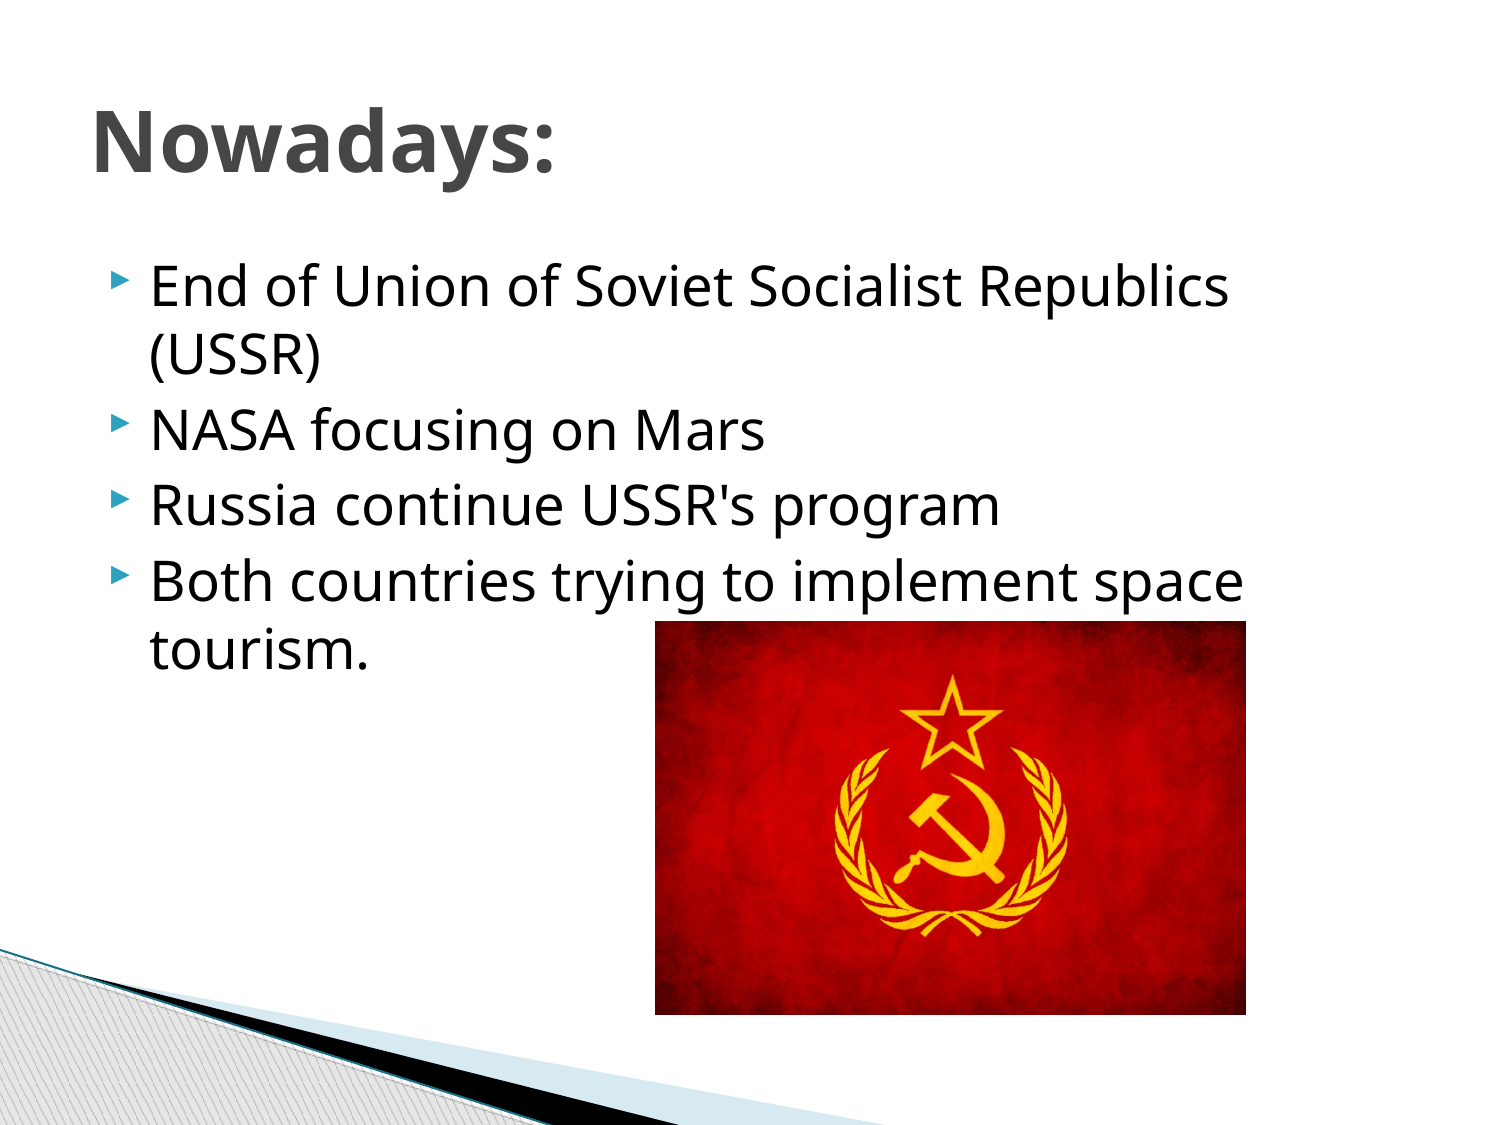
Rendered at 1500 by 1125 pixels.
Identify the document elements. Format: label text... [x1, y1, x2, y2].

picture [655, 621, 1246, 1016]
title Nowadays: [75, 45, 1425, 233]
list End of Union of Soviet Socialist Republics (USSR) NASA focusing on Mars Russia continue USSR's program Both countries trying to implement space tourism. [75, 242, 1425, 986]
